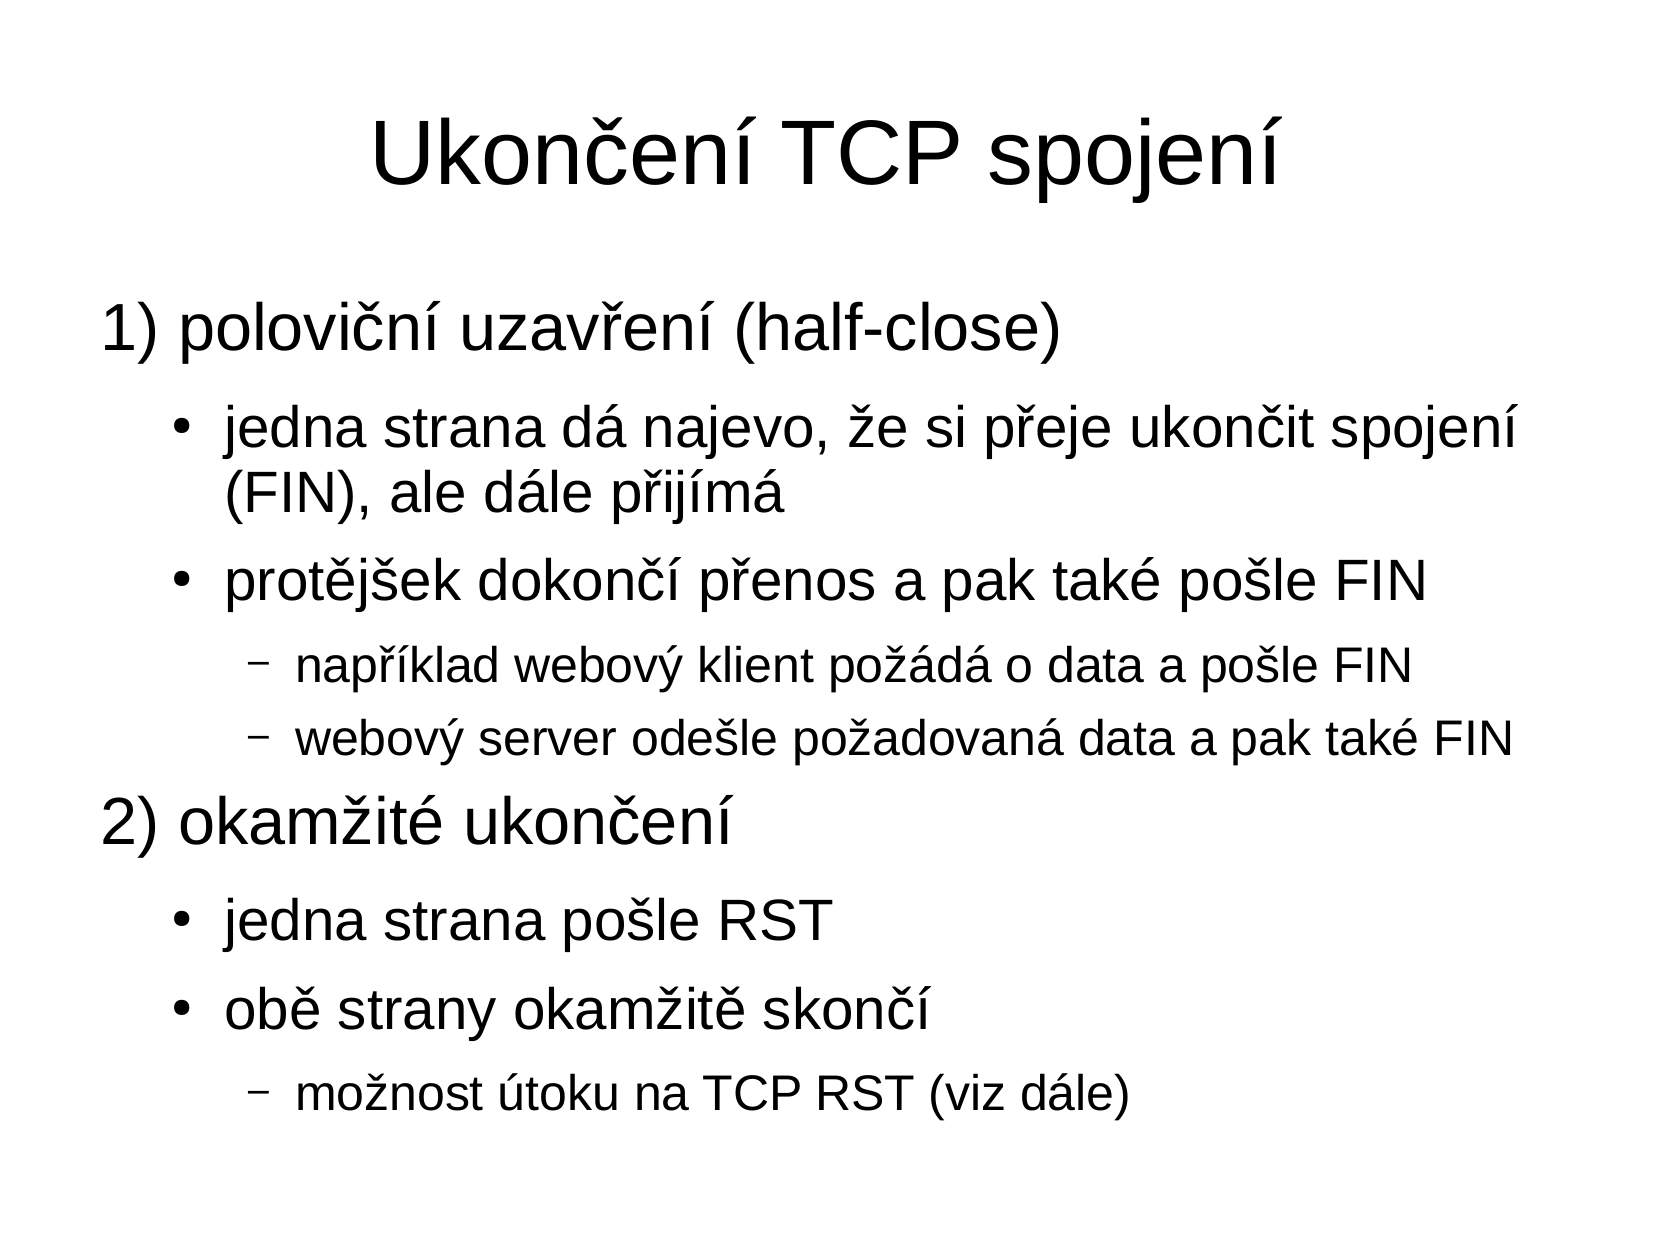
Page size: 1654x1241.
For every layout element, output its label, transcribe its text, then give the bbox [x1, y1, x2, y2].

title Ukončení TCP spojení [82, 49, 1571, 257]
list poloviční uzavření (half-close) jedna strana dá najevo, že si přeje ukončit spojení (FIN), ale dále přijímá protějšek dokončí přenos a pak také pošle FIN například webový klient požádá o data a pošle FIN webový server odešle požadovaná data a pak také FIN okamžité ukončení jedna strana pošle RST obě strany okamžitě skončí možnost útoku na TCP RST (viz dále) [82, 290, 1571, 1109]
